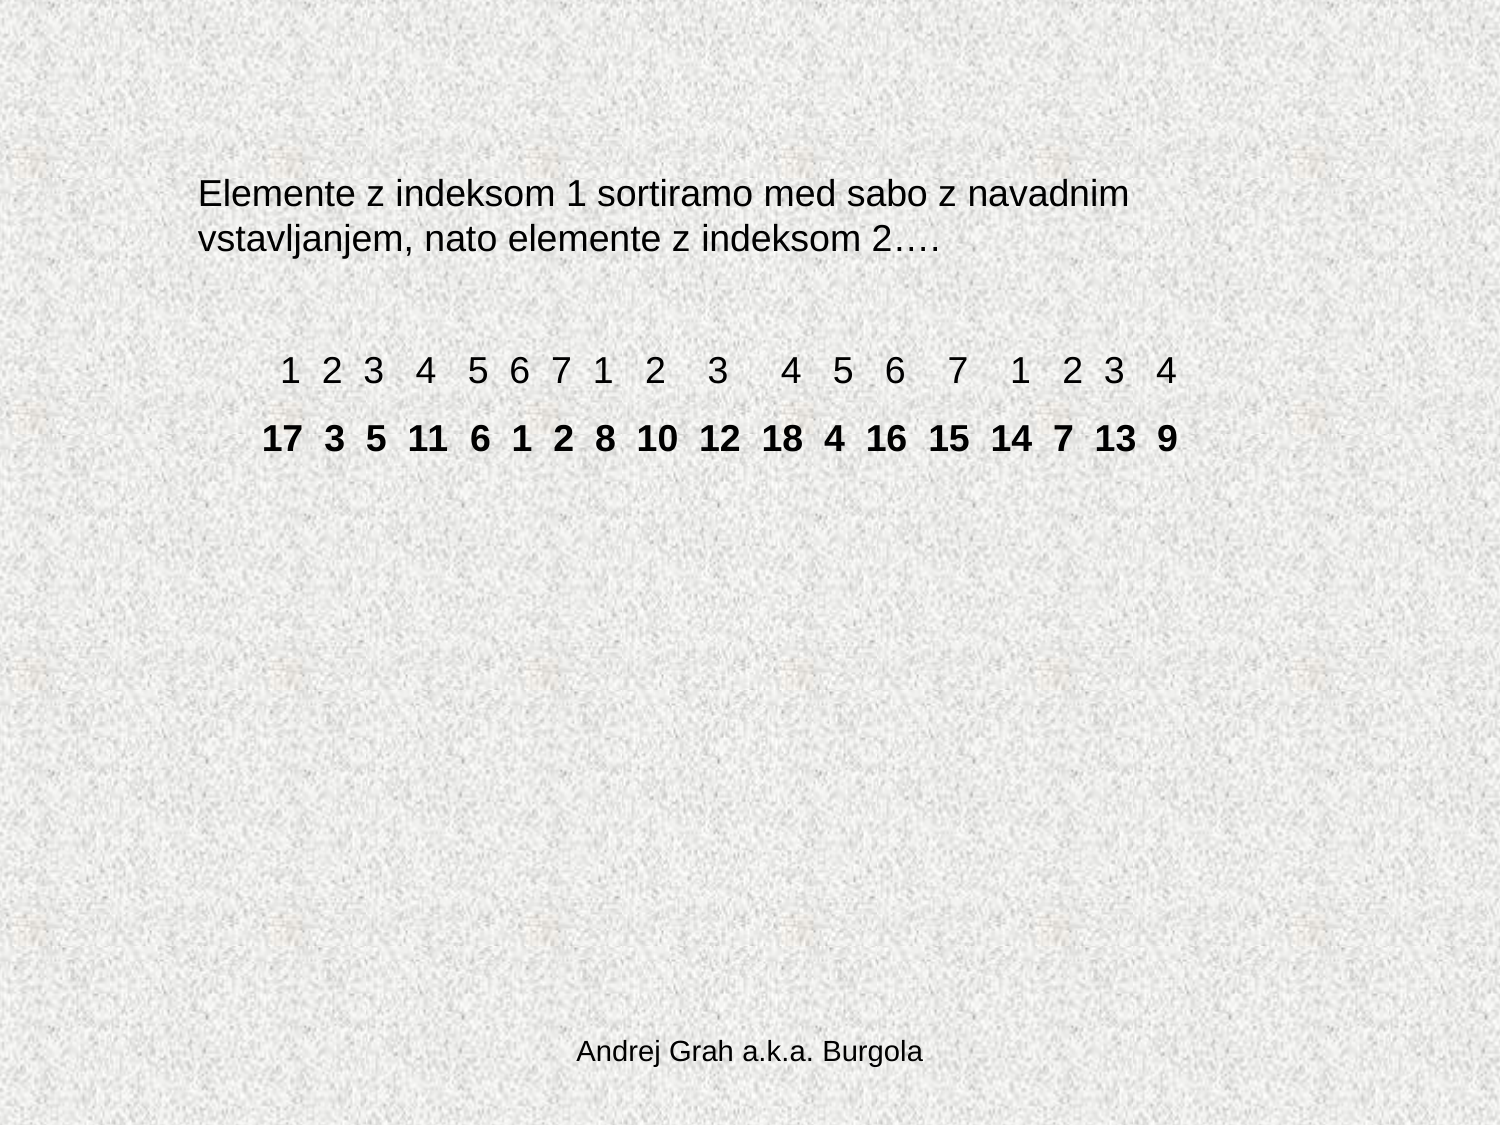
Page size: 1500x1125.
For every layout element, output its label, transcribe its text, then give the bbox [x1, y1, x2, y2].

picture [0, 0, 1500, 1125]
text_box 1 2 3 4 5 6 7 1 2 3 4 5 6 7 1 2 3 4 17 3 5 11 6 1 2 8 10 12 18 4 16 15 14 7 13 9 [171, 337, 1270, 536]
text_box Elemente z indeksom 1 sortiramo med sabo z navadnim vstavljanjem, nato elemente z indeksom 2…. [183, 160, 1318, 267]
text_box Andrej Grah a.k.a. Burgola [512, 1024, 988, 1103]
